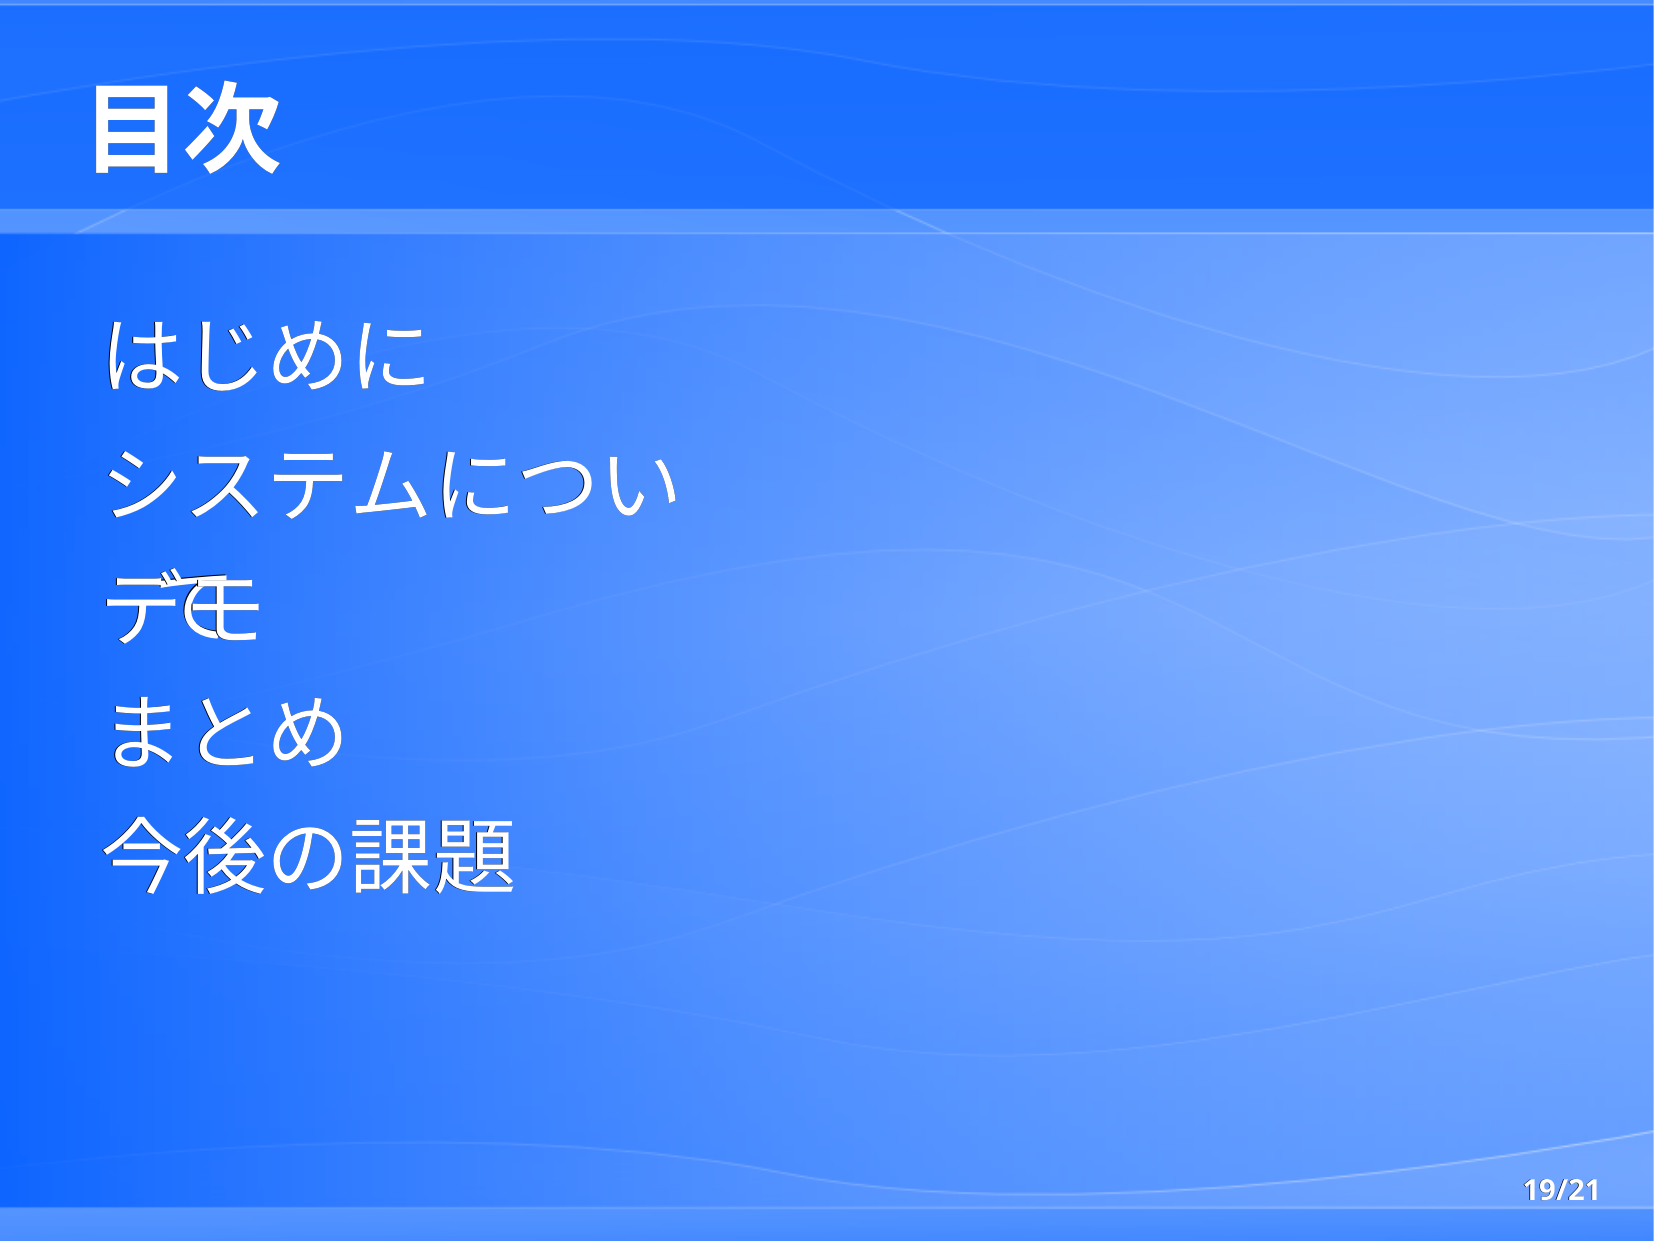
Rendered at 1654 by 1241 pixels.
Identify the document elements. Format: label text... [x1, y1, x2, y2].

list システムについて [82, 419, 709, 509]
list 今後の課題 [82, 791, 709, 881]
picture [0, 0, 1654, 1241]
list デモ [82, 543, 709, 644]
title 目次 [23, 8, 1625, 237]
list はじめに [82, 290, 709, 384]
list まとめ [82, 667, 709, 768]
